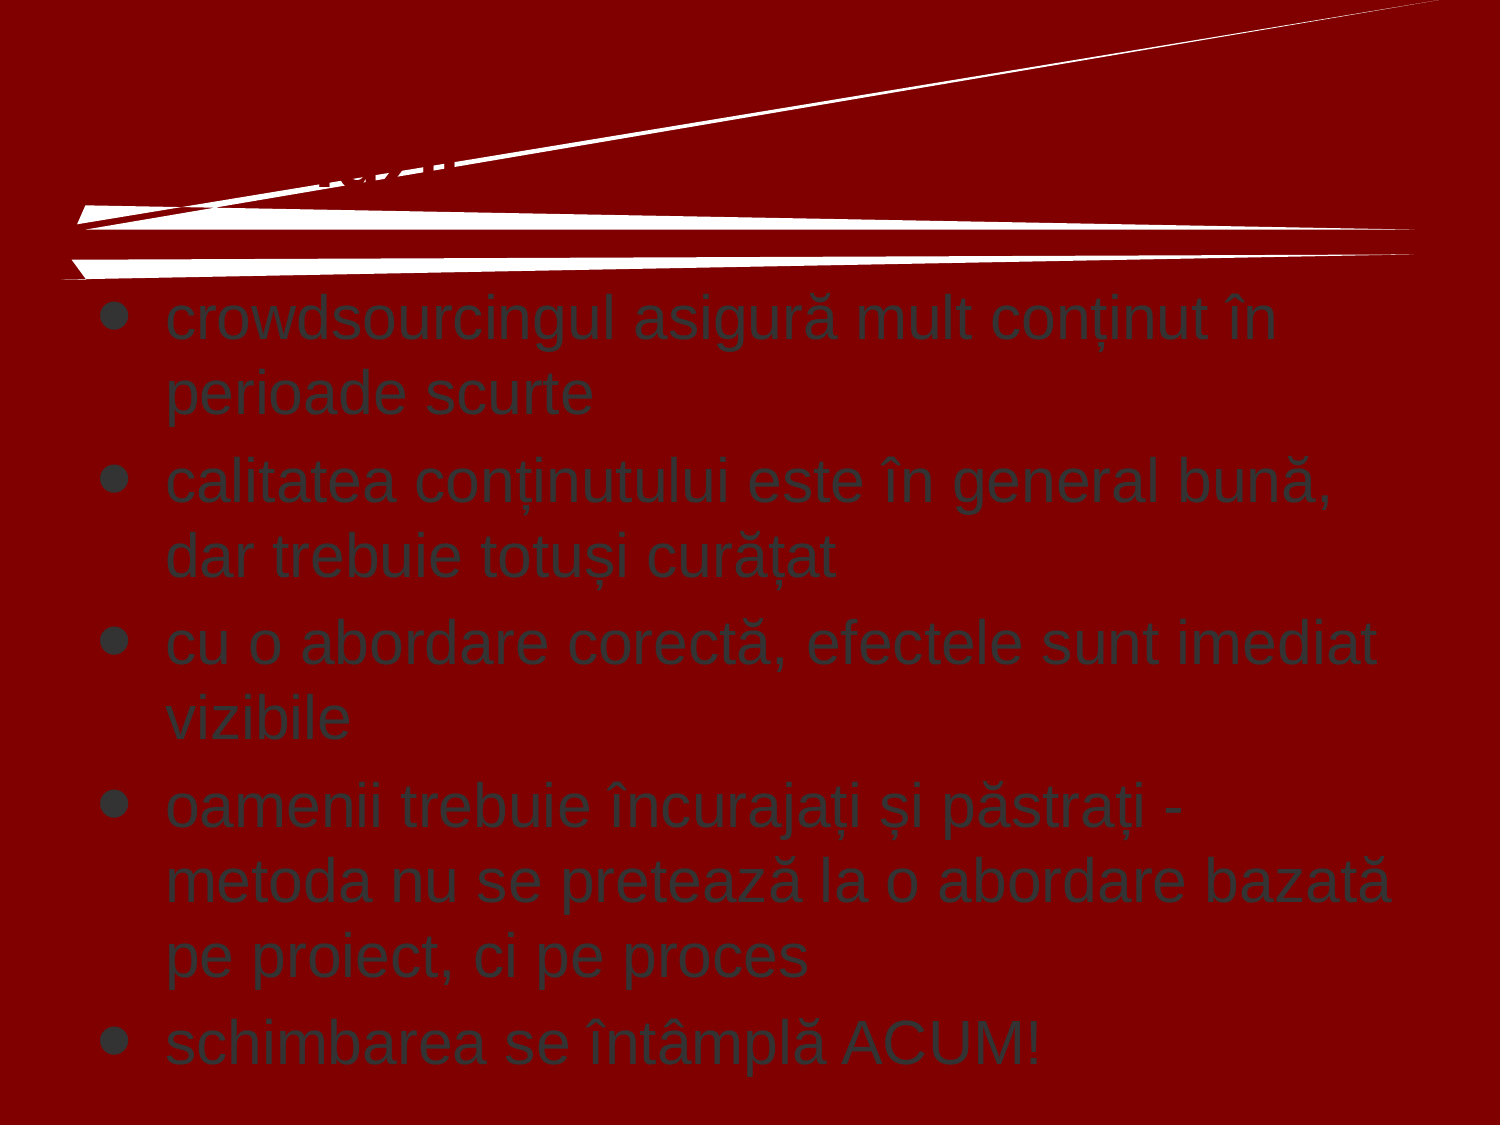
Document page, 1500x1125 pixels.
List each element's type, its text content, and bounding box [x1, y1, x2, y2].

list crowdsourcingul asigură mult conținut în perioade scurte calitatea conținutului este în general bună, dar trebuie totuși curățat cu o abordare corectă, efectele sunt imediat vizibile oamenii trebuie încurajați și păstrați - metoda nu se pretează la o abordare bazată pe proiect, ci pe proces schimbarea se întâmplă ACUM! [75, 262, 1425, 1093]
title Concluzii [75, 0, 1425, 218]
